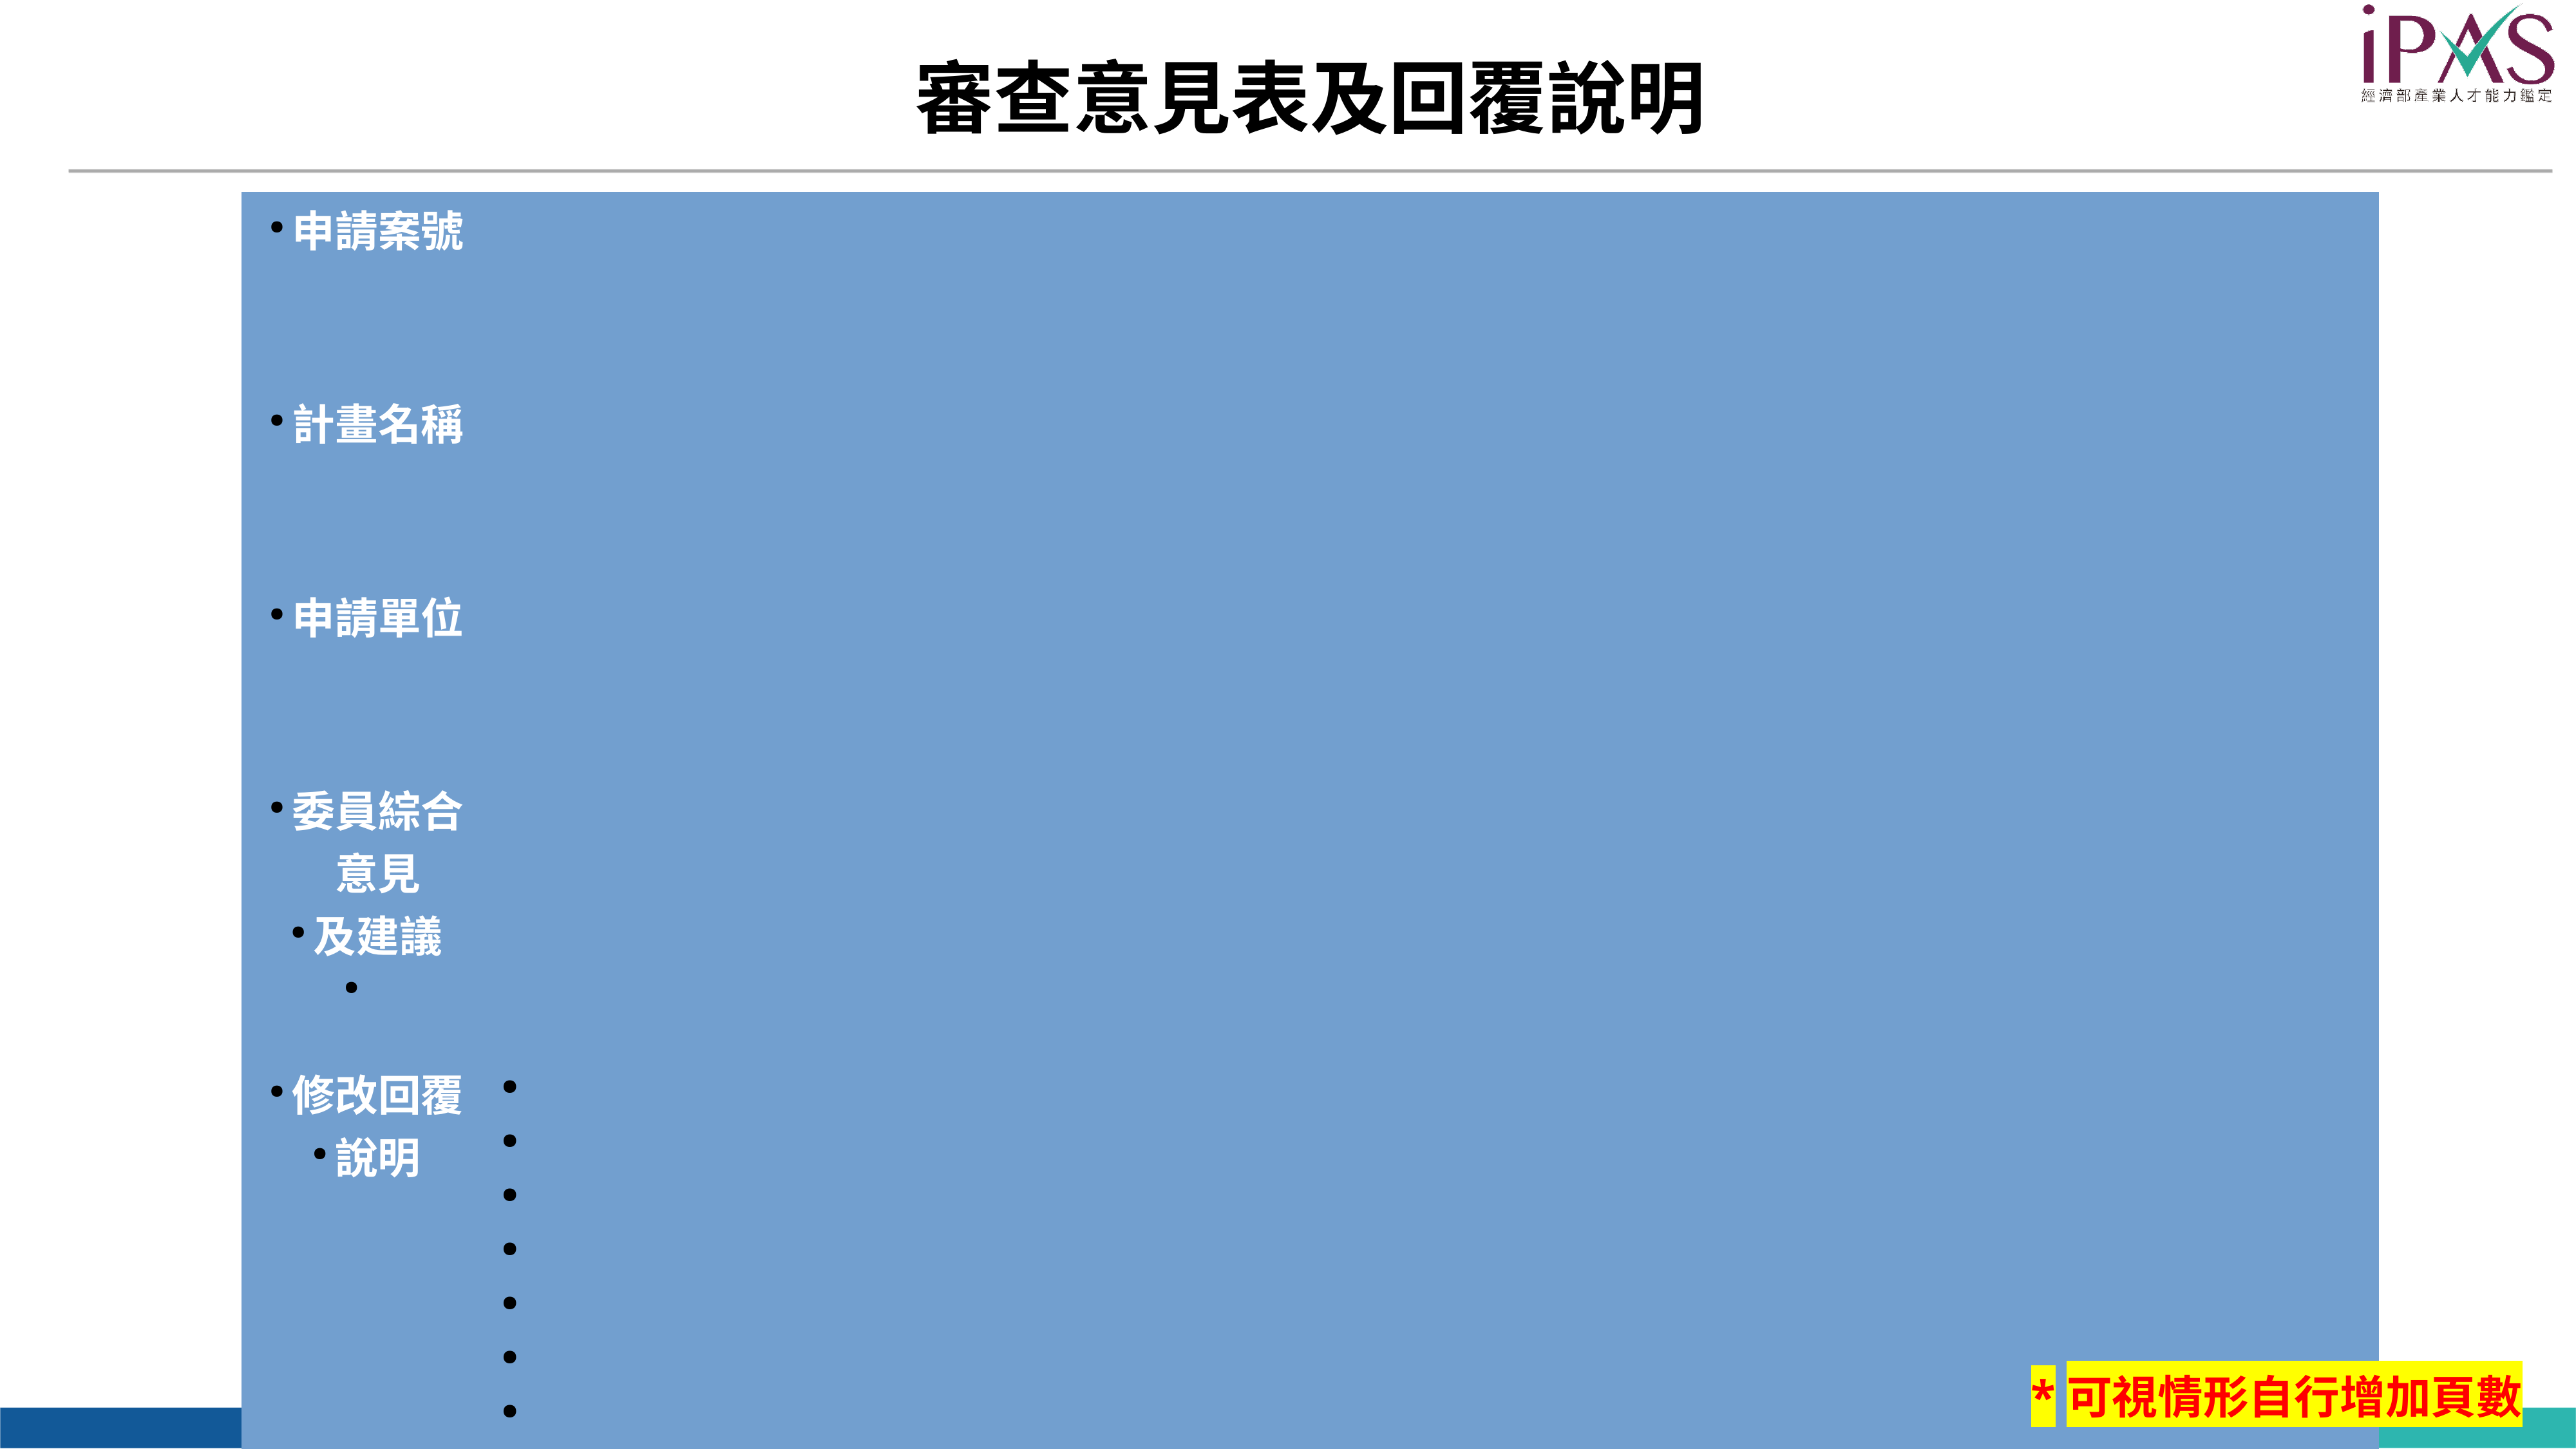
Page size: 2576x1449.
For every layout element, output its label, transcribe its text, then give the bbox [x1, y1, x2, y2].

table_cell [492, 579, 2379, 773]
text_box 審查意見表及回覆說明 [263, 48, 2357, 152]
text_box *可視情形自行增加頁數 [2021, 1363, 2551, 1428]
table_cell 申請單位 [242, 579, 492, 773]
table_header 申請案號 [242, 192, 492, 386]
table_header [492, 192, 2379, 386]
table_cell [492, 1056, 2379, 1449]
table_cell [492, 386, 2379, 579]
table_cell [492, 773, 2379, 1056]
table_cell 委員綜合意見 及建議 [242, 773, 492, 1056]
table_cell 修改回覆 說明 [242, 1056, 492, 1449]
table_cell 計畫名稱 [242, 386, 492, 579]
